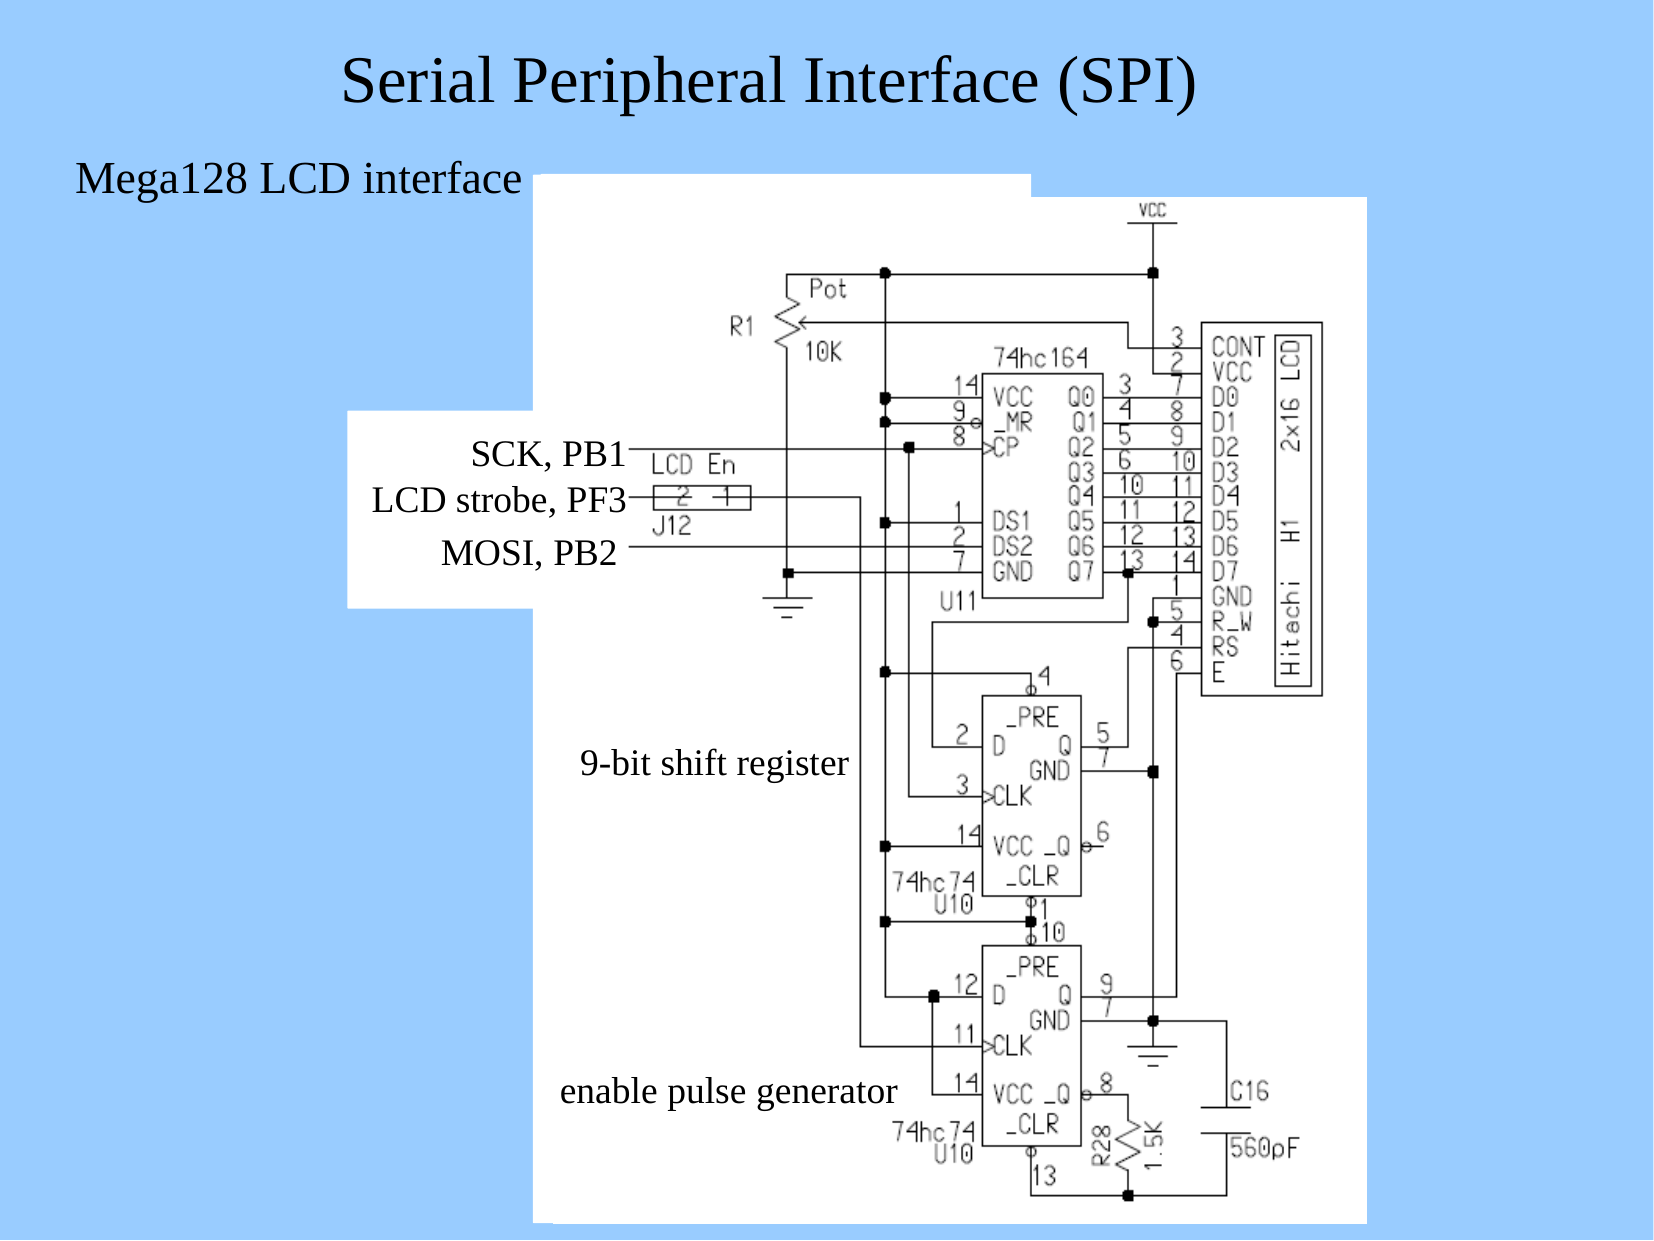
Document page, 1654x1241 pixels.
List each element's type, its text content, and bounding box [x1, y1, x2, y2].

text_box LCD strobe, PF3 [371, 476, 623, 519]
text_box SCK, PB1 [470, 429, 625, 472]
text_box Serial Peripheral Interface (SPI) [339, 38, 1201, 113]
text_box [348, 174, 1031, 1223]
text_box MOSI, PB2 [440, 529, 616, 571]
text_box Mega128 LCD interface [75, 150, 1576, 1165]
text_box 9-bit shift register [580, 739, 845, 782]
picture [553, 197, 1367, 1224]
text_box enable pulse generator [559, 1067, 892, 1110]
